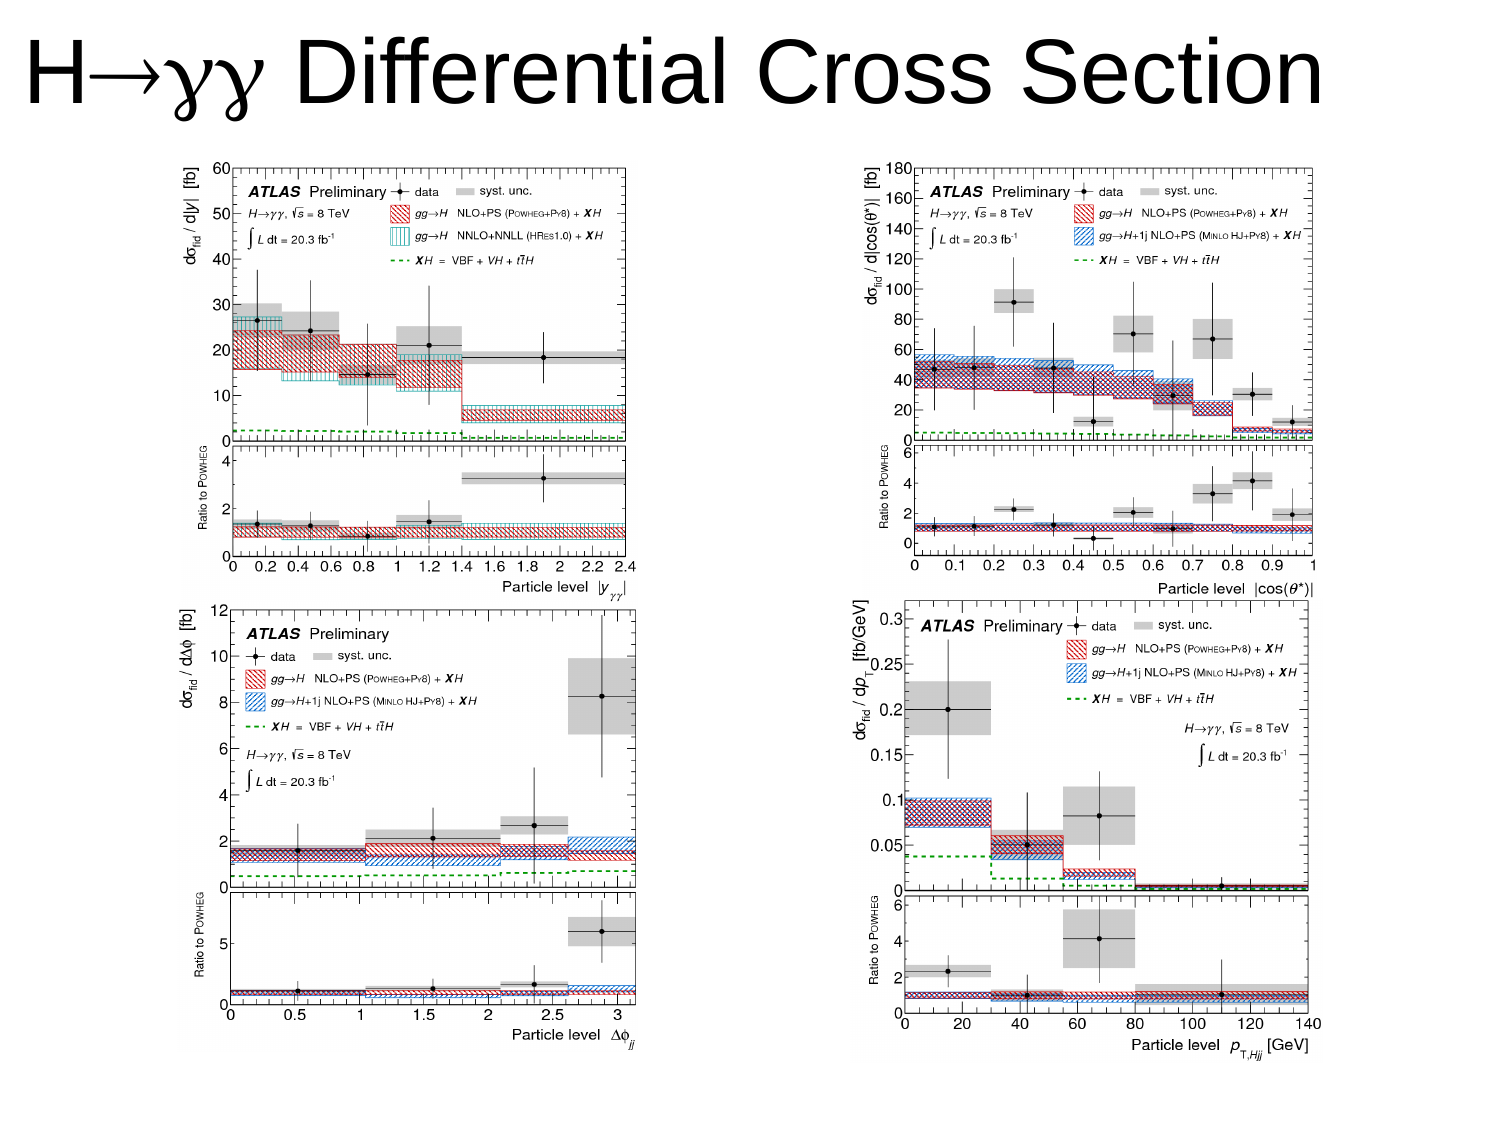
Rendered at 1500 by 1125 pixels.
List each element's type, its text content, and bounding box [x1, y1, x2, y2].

title H Differential Cross Section [23, 3, 1477, 141]
picture [177, 160, 638, 1052]
picture [850, 160, 1323, 1063]
